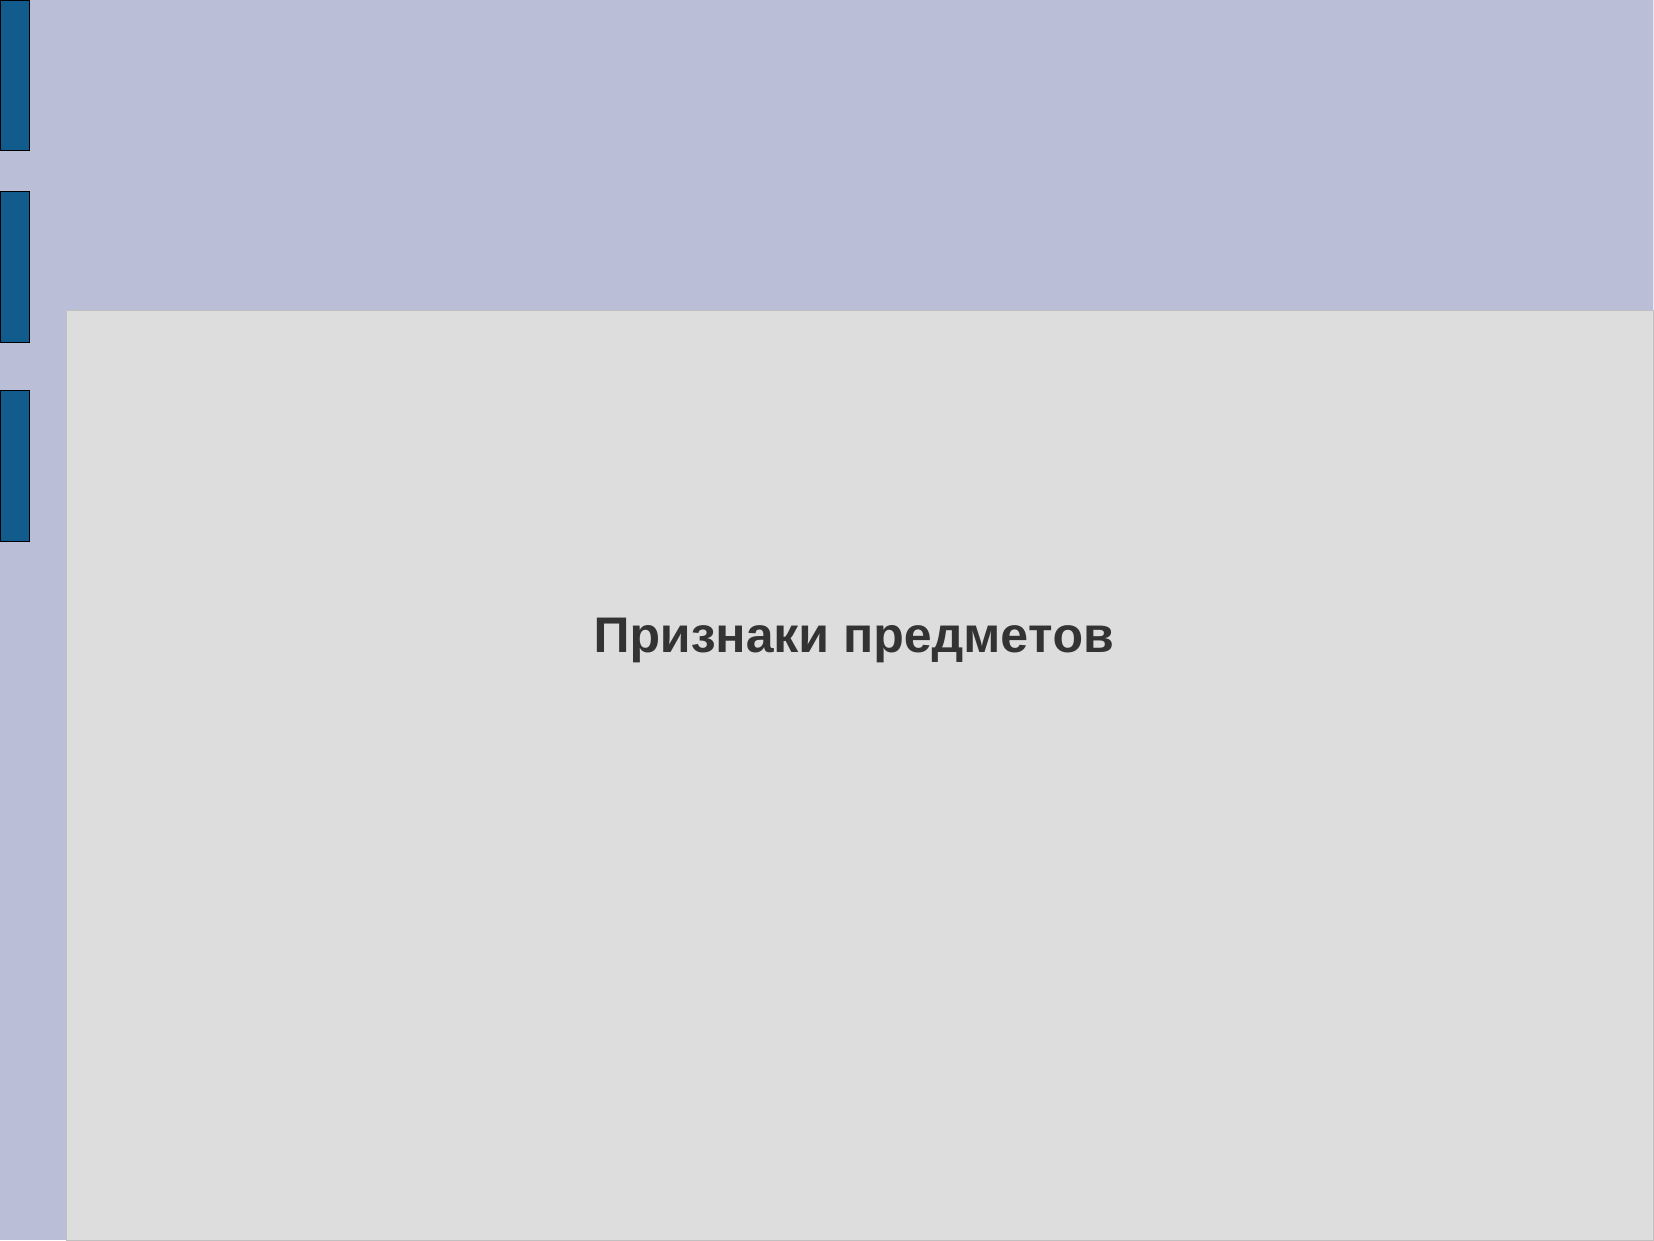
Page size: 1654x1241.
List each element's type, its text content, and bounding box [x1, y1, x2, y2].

title Признаки предметов [147, 531, 1560, 739]
